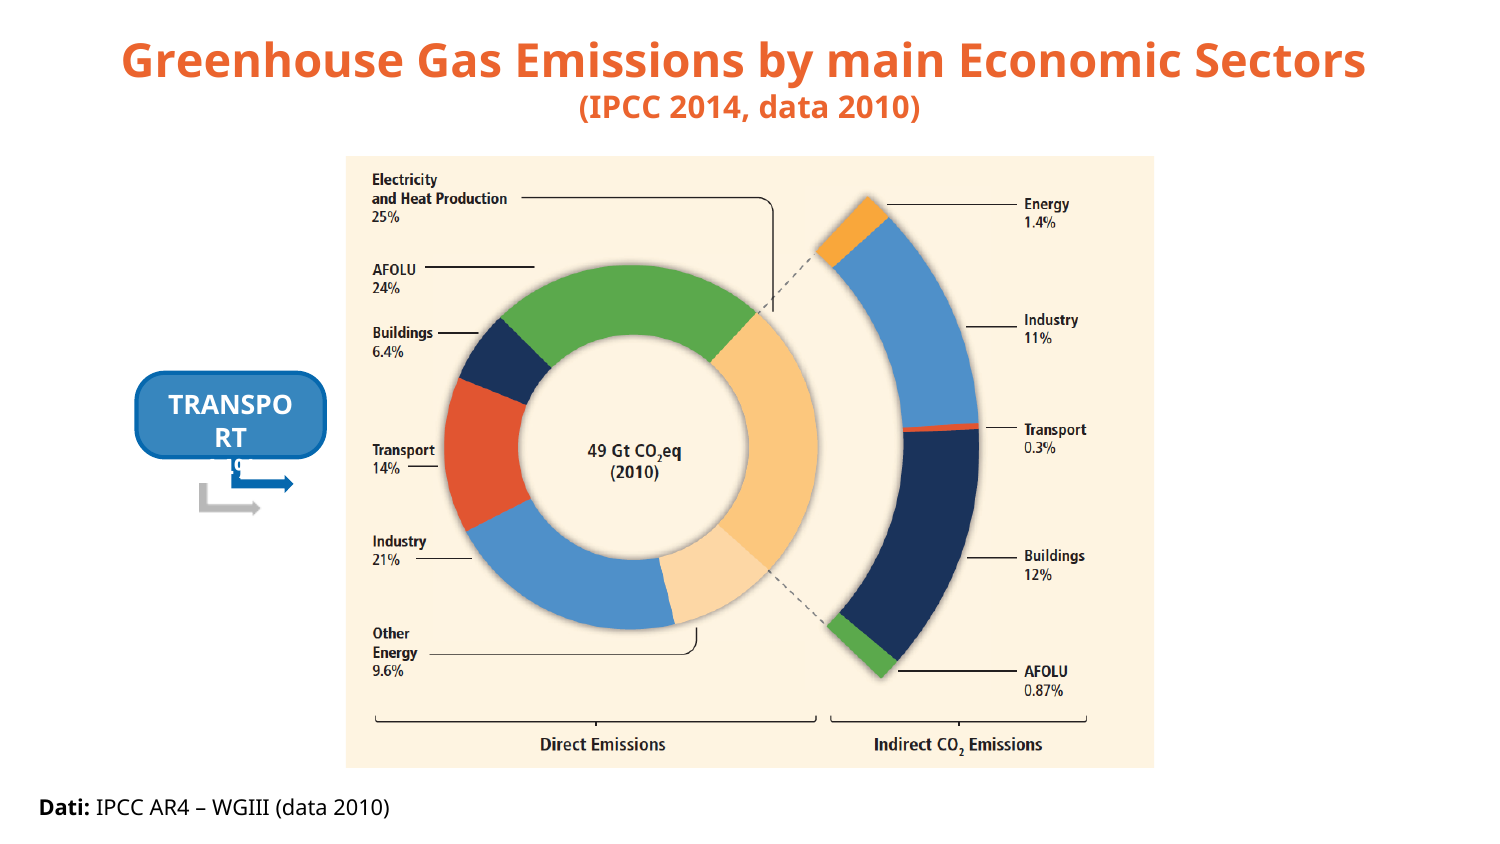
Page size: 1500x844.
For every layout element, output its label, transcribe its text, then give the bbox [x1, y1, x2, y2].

text_box TRANSPORT 14% [136, 372, 325, 458]
text_box Dati: IPCC AR4 – WGIII (data 2010) [23, 785, 954, 828]
text_box Greenhouse Gas Emissions by main Economic Sectors (IPCC 2014, data 2010) [45, 23, 1455, 130]
text_box [231, 458, 294, 493]
picture [345, 156, 1155, 768]
